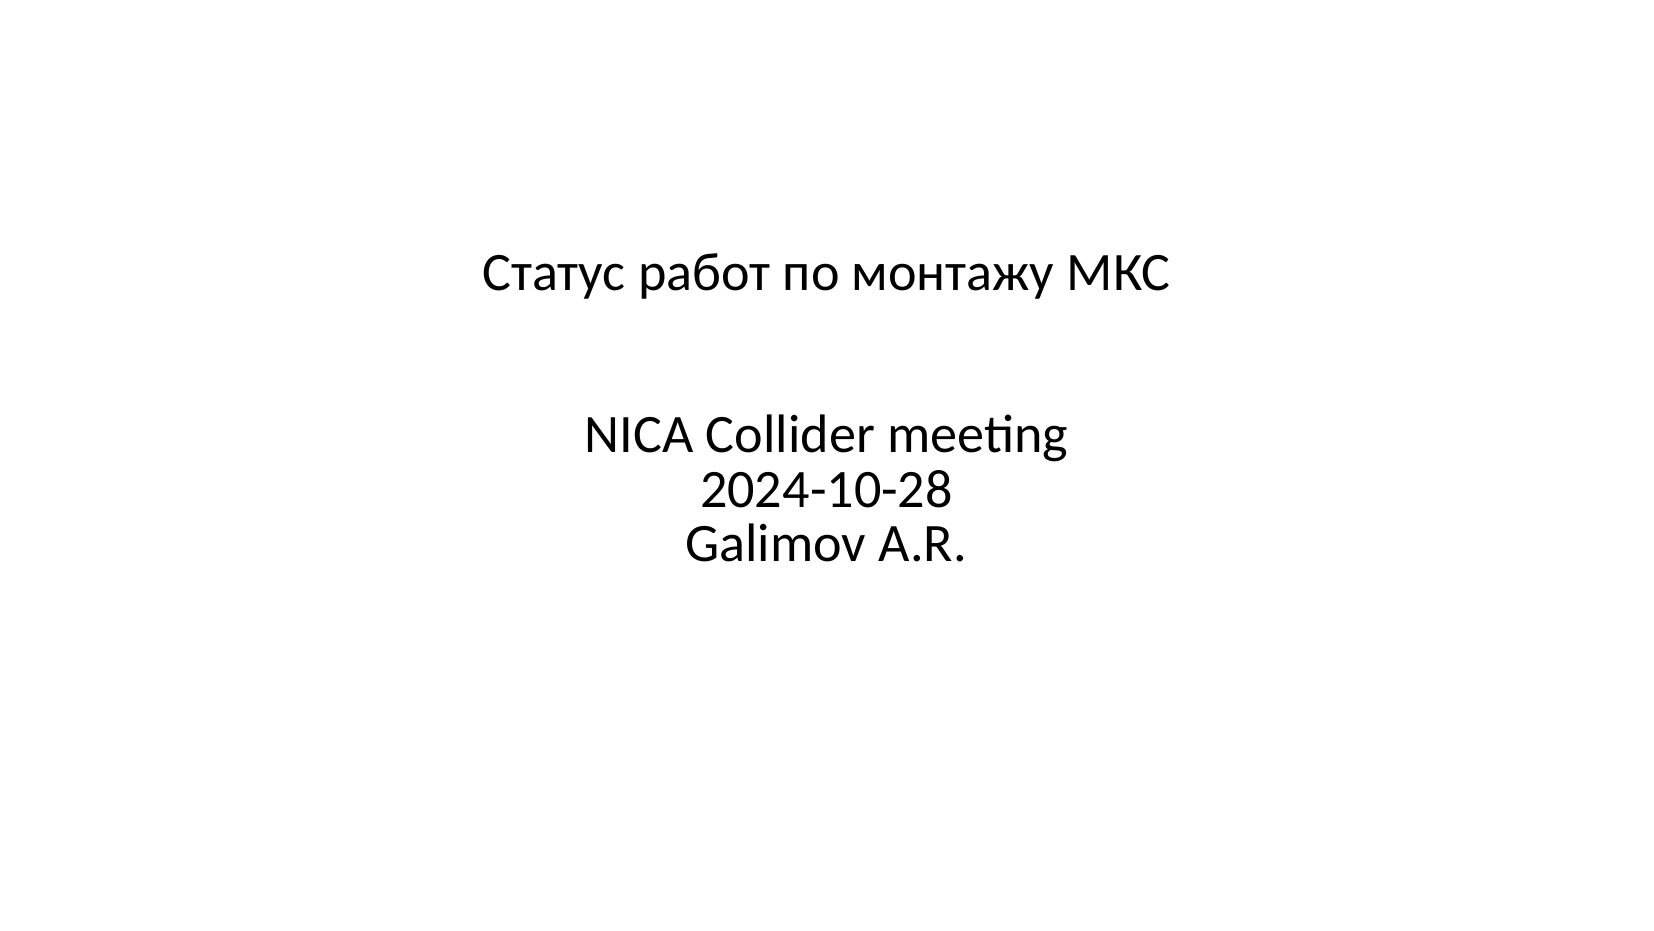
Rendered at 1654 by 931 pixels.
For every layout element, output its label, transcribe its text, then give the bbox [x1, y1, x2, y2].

title Статус работ по монтажу МКС NICA Collider meeting 2024-10-28 Galimov A.R. [82, 140, 1571, 575]
